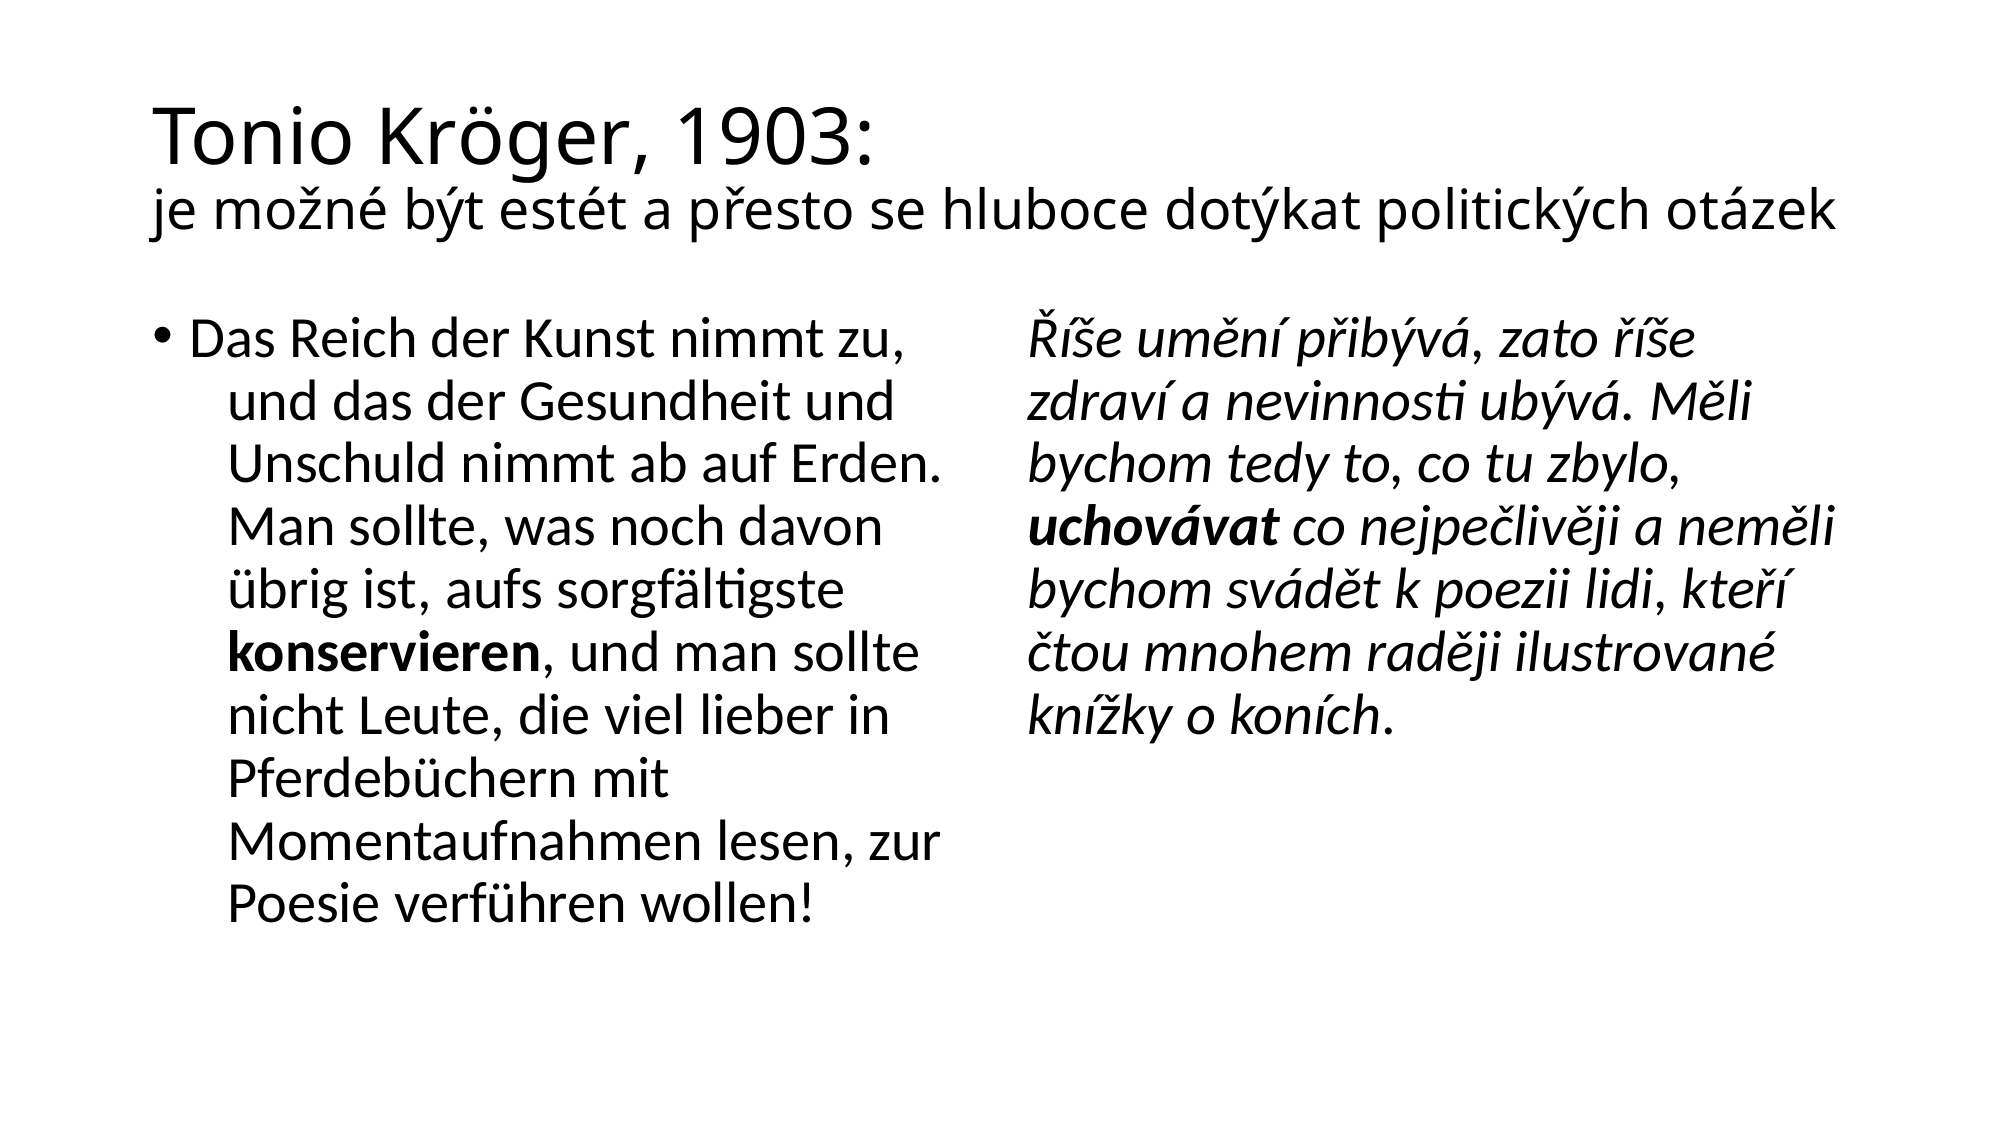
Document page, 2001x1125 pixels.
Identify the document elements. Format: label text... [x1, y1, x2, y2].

title Tonio Kröger, 1903: je možné být estét a přesto se hluboce dotýkat politických otázek [137, 59, 1863, 278]
list Das Reich der Kunst nimmt zu, und das der Gesundheit und Unschuld nimmt ab auf Erden. Man sollte, was noch davon übrig ist, aufs sorgfältigste konservieren, und man sollte nicht Leute, die viel lieber in Pferdebüchern mit Momentaufnahmen lesen, zur Poesie verführen wollen! [137, 299, 988, 1014]
list Říše umění přibývá, zato říše zdraví a nevinnosti ubývá. Měli bychom tedy to, co tu zbylo, uchovávat co nejpečlivěji a neměli bychom svádět k poezii lidi, kteří čtou mnohem raději ilustrované knížky o koních. [1012, 299, 1863, 1014]
